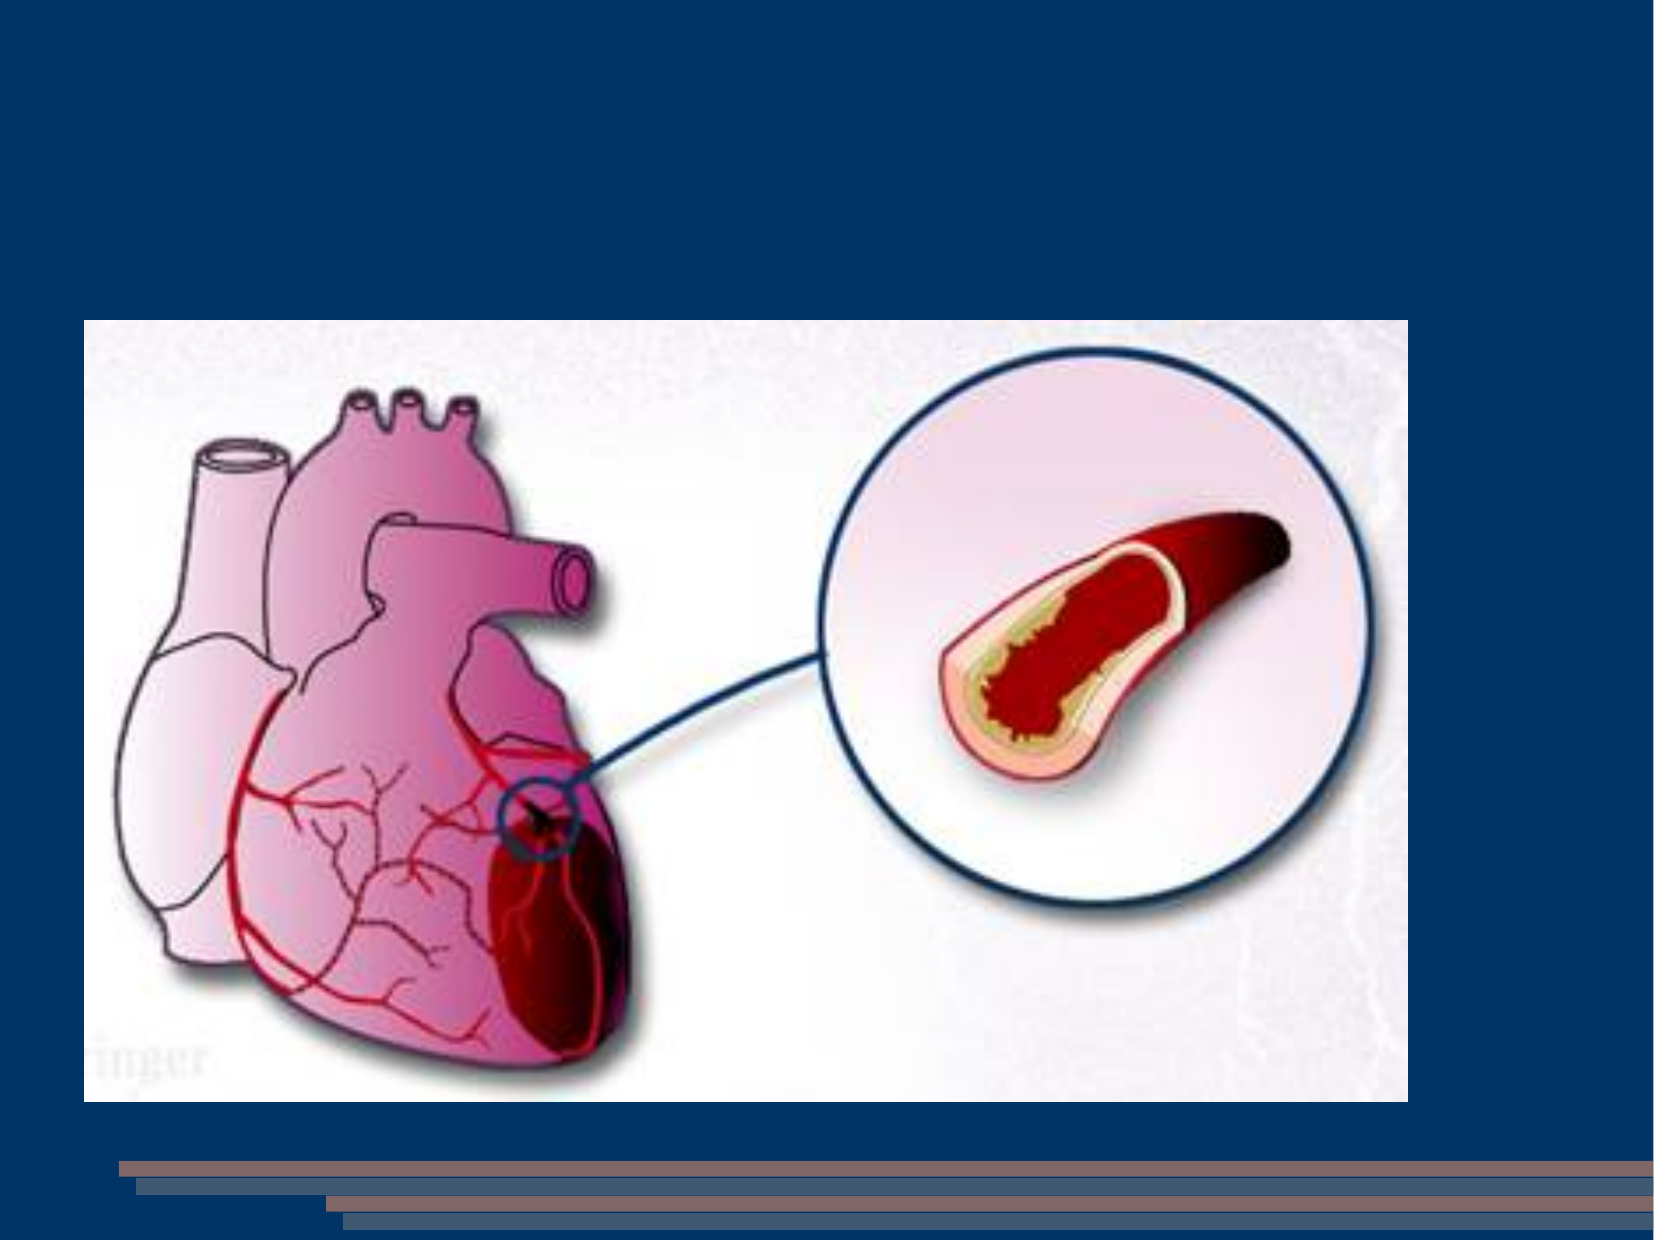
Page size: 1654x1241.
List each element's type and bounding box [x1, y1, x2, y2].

picture [84, 320, 1408, 1102]
